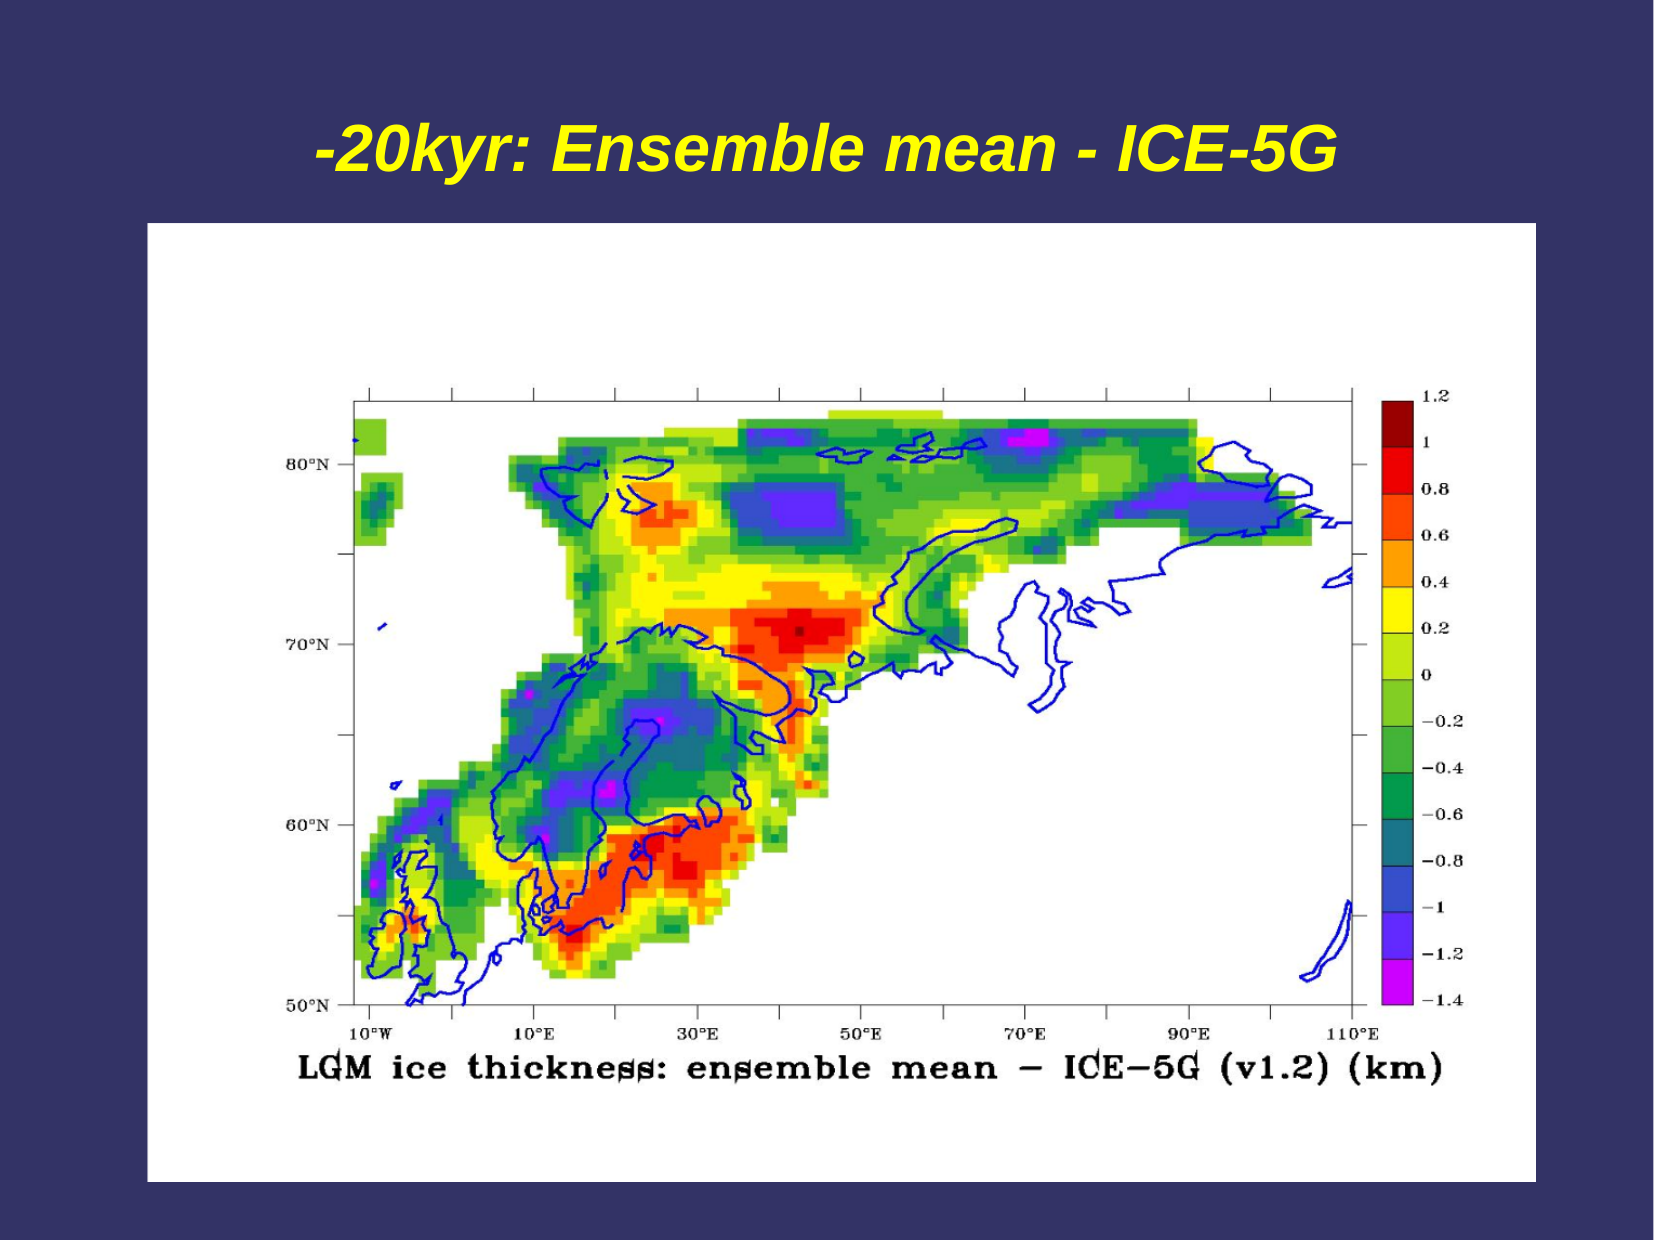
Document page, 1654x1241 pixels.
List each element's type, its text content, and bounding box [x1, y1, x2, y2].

title -20kyr: Ensemble mean - ICE-5G [121, 49, 1534, 250]
picture [147, 222, 1536, 1182]
